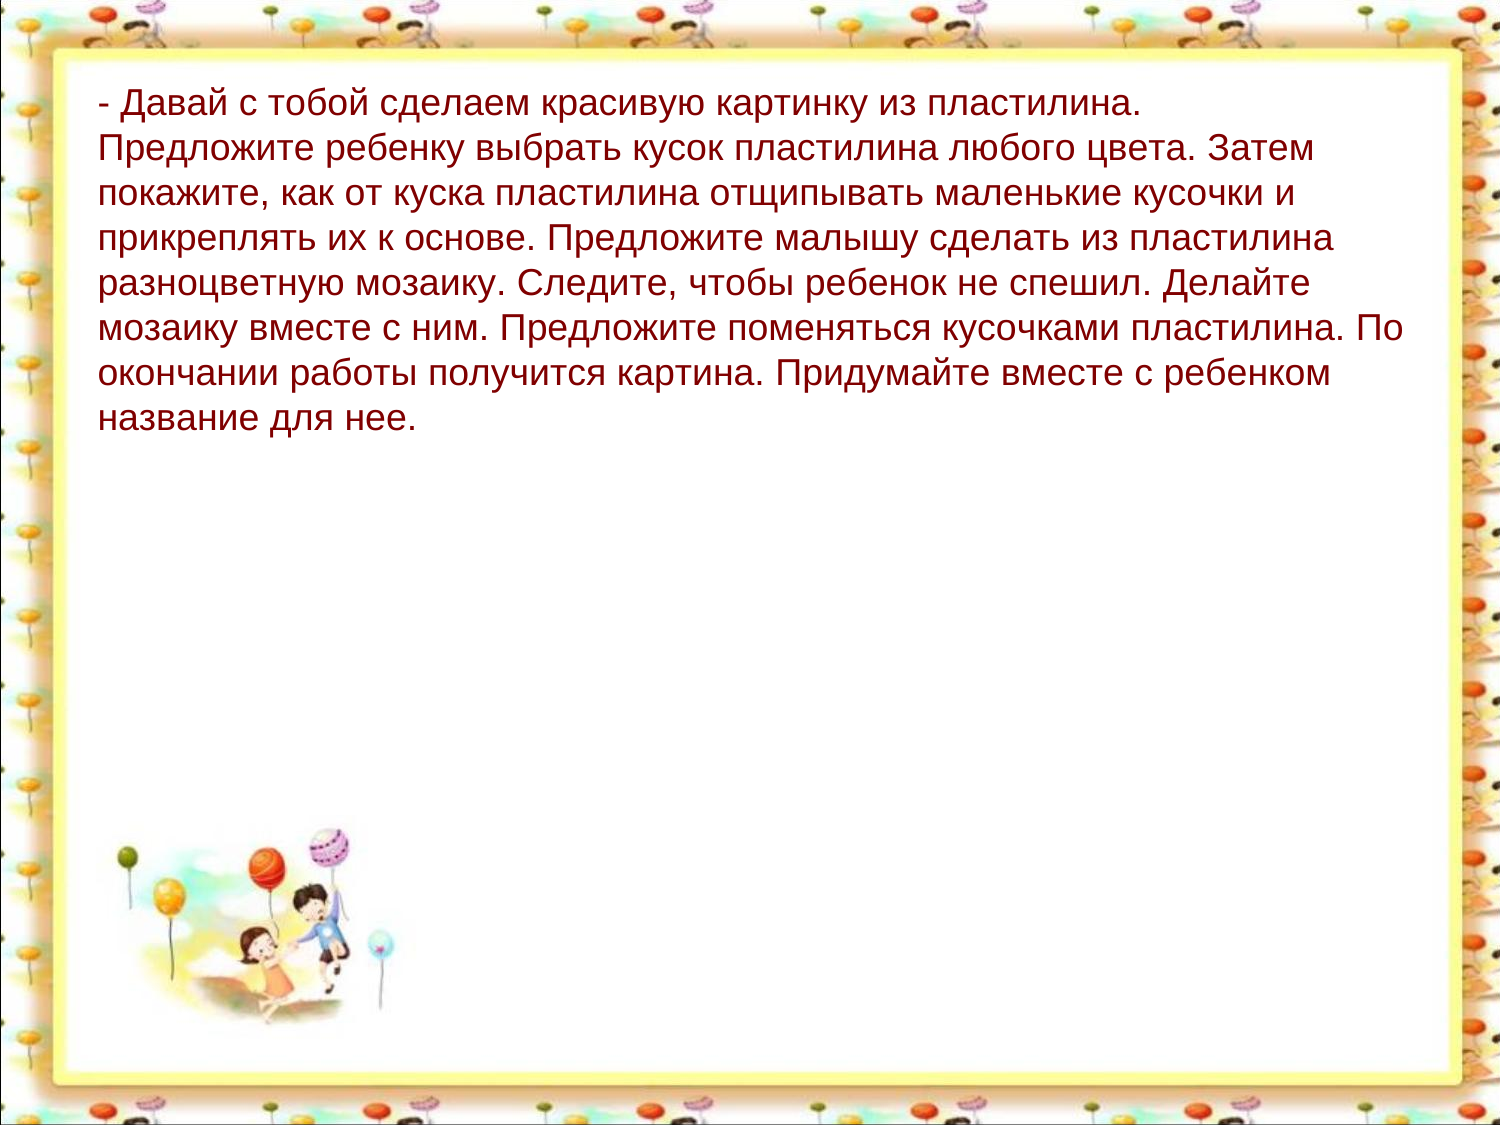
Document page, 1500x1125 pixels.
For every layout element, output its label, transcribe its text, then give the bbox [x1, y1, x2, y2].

text_box - Давай с тобой сделаем красивую картинку из пластилина. Предложите ребенку выбрать кусок пластилина любого цвета. Затем покажите, как от куска пластилина отщипывать маленькие кусочки и прикреплять их к основе. Предложите малышу сделать из пластилина разноцветную мозаику. Следите, чтобы ребенок не спешил. Делайте мозаику вместе с ним. Предложите поменяться кусочками пластилина. По окончании работы получится картина. Придумайте вместе с ребенком название для нее. [82, 70, 1465, 461]
picture [0, 0, 1500, 1125]
